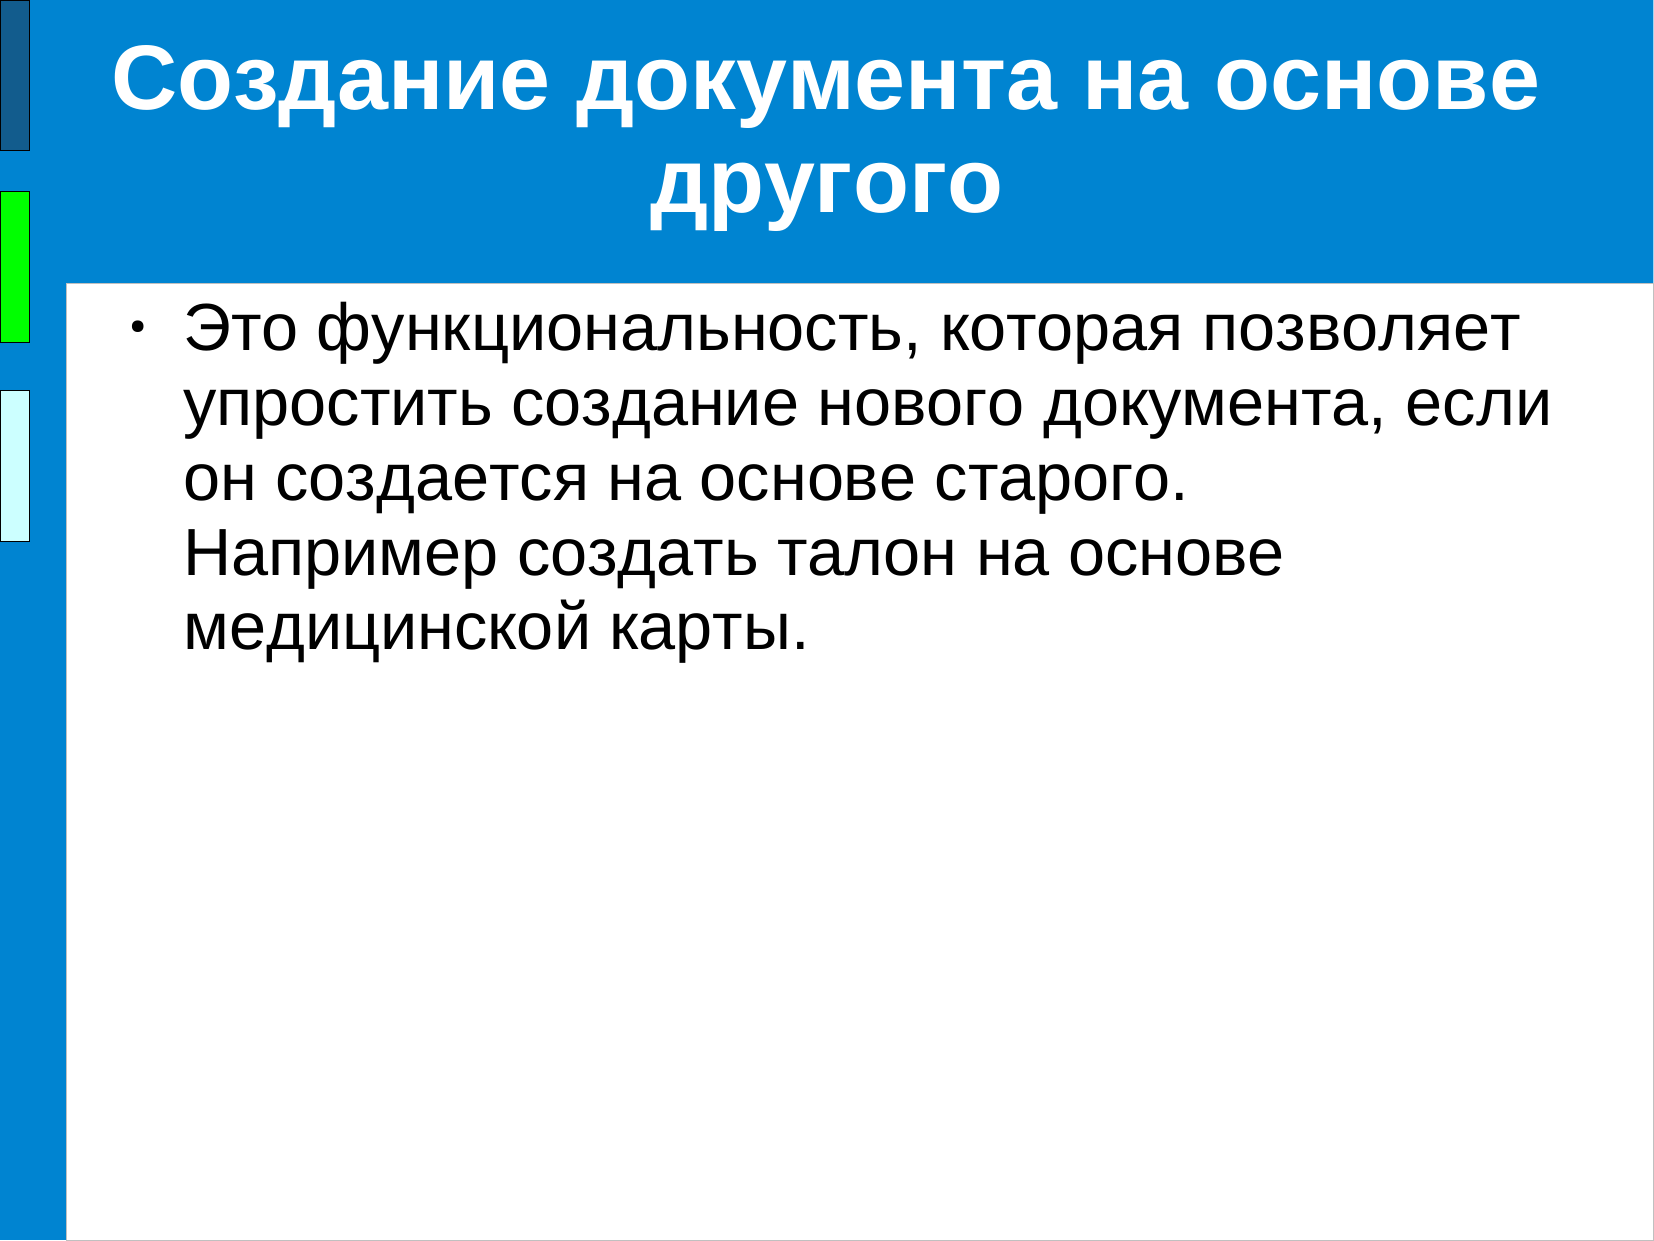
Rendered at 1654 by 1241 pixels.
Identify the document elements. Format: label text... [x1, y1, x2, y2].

title Создание документа на основе другого [82, 26, 1571, 232]
list Это функциональность, которая позволяет упростить создание нового документа, если он создается на основе старого. Например создать талон на основе медицинской карты. [82, 290, 1571, 1094]
